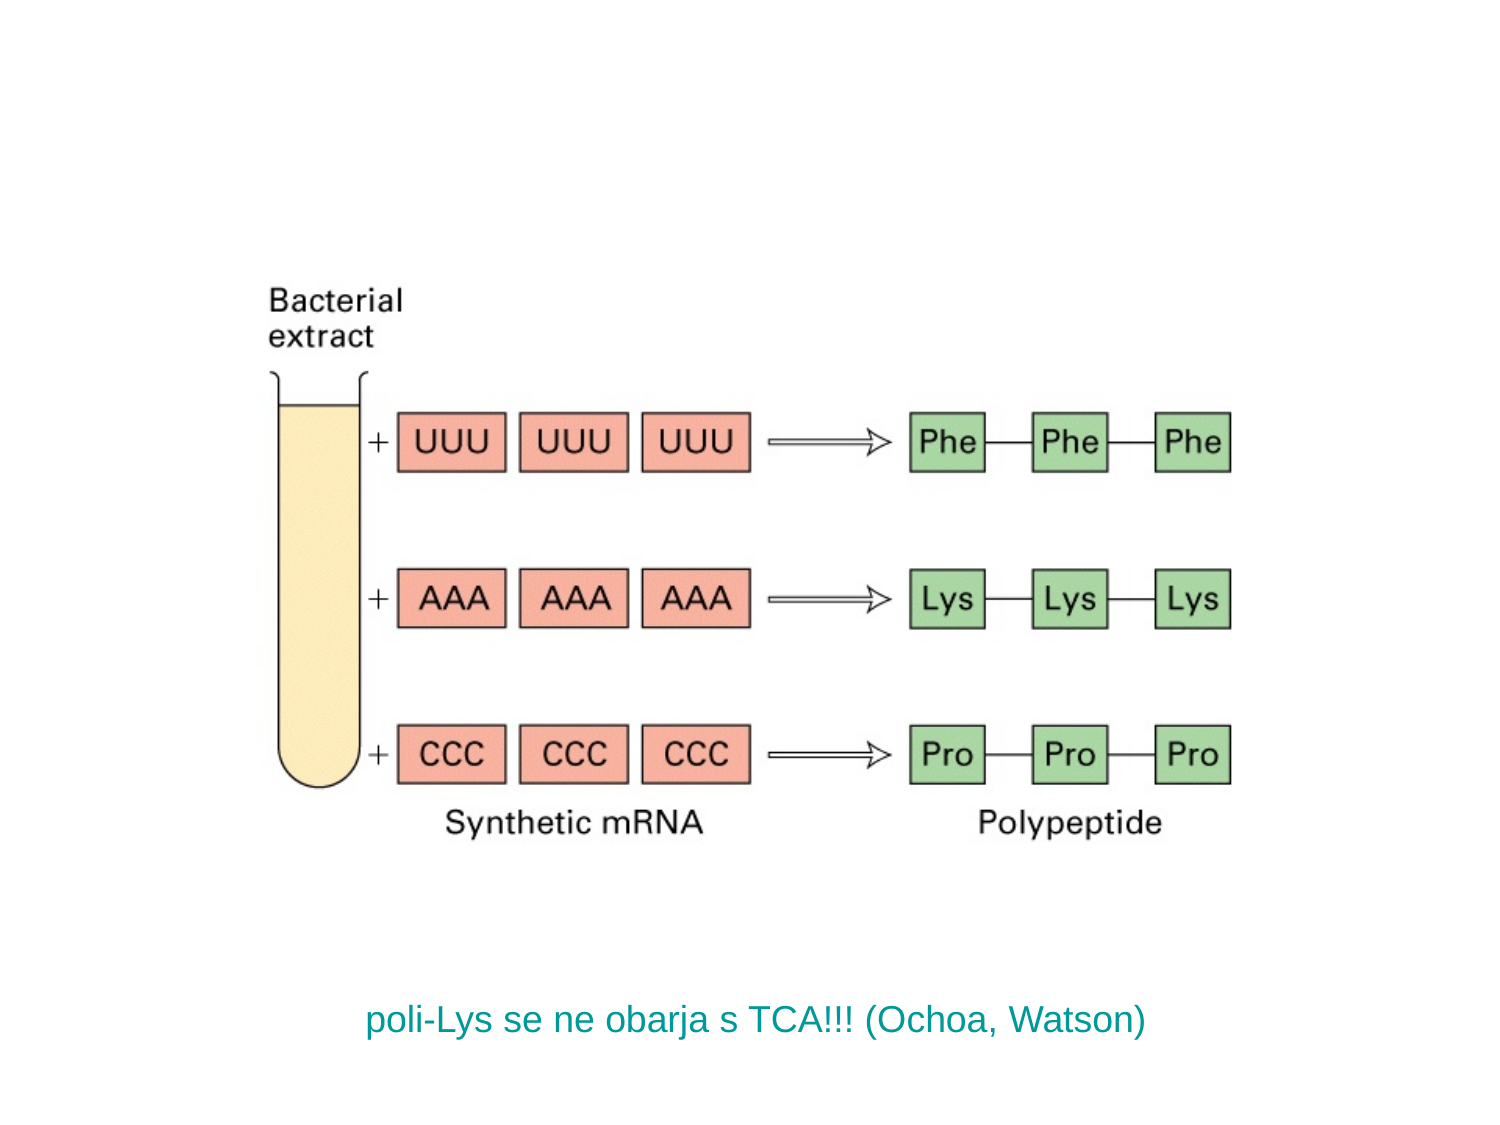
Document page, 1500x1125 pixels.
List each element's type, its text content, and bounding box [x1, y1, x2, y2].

text_box poli-Lys se ne obarja s TCA!!! (Ochoa, Watson) [350, 987, 1162, 1048]
picture [256, 268, 1244, 857]
